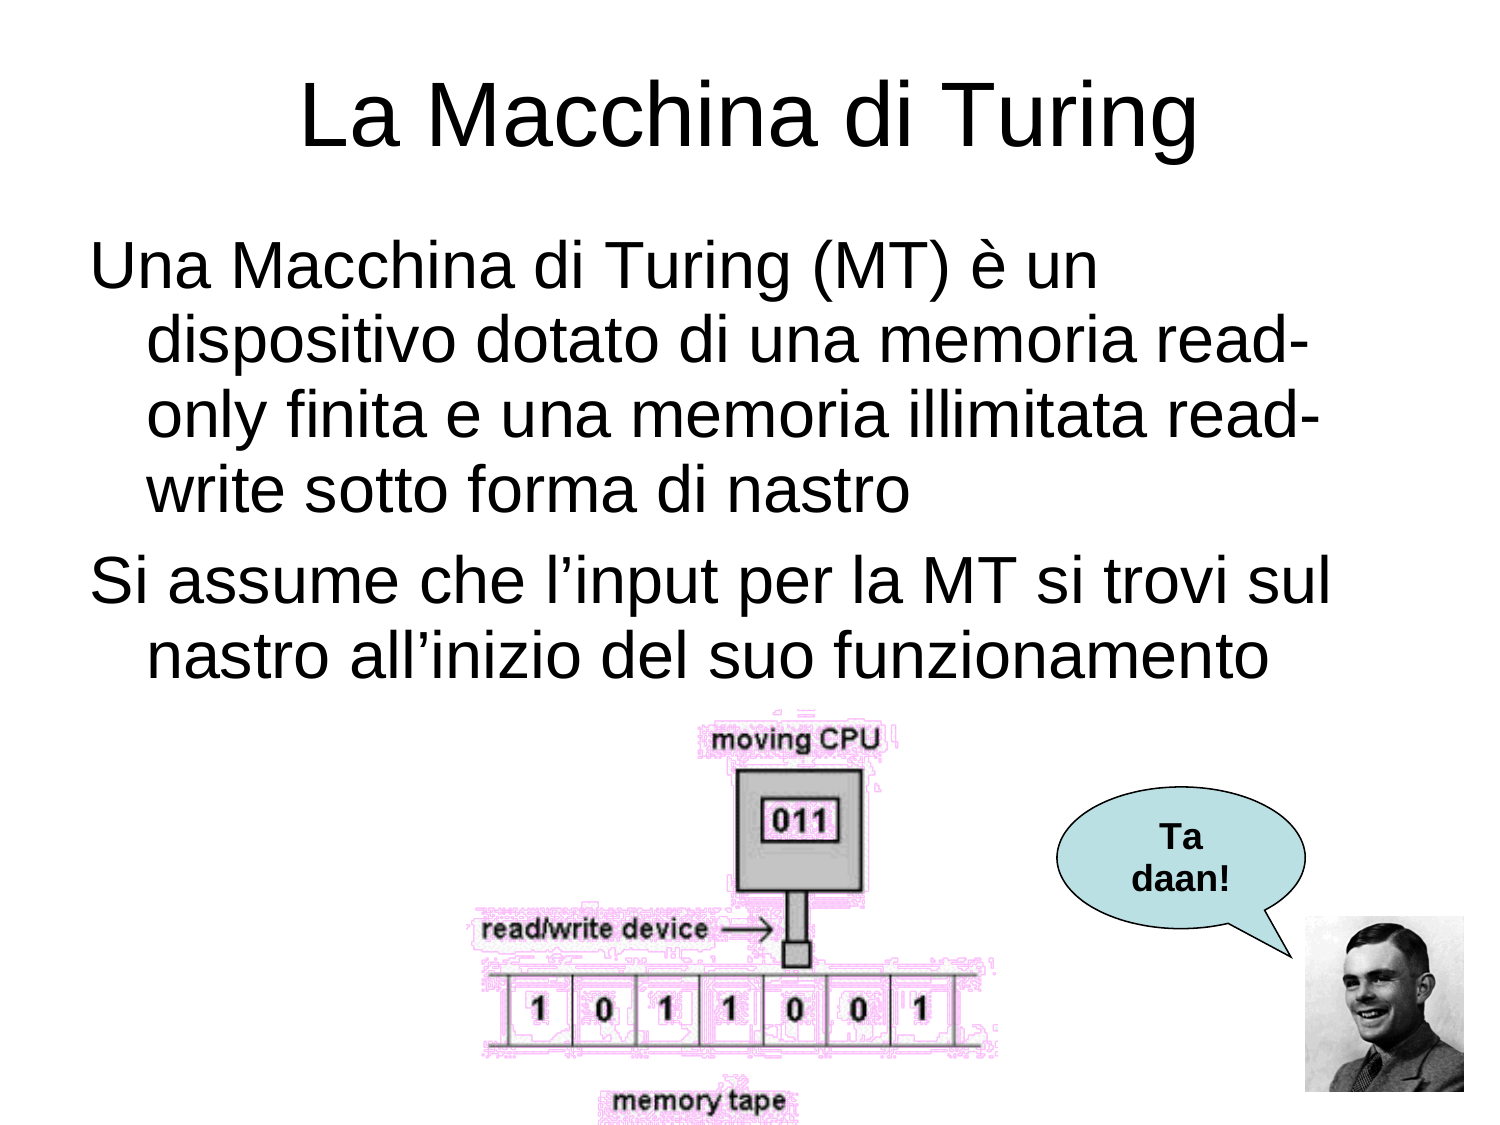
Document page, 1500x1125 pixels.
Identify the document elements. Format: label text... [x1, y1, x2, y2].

title La Macchina di Turing [75, 20, 1426, 209]
list Una Macchina di Turing (MT) è un dispositivo dotato di una memoria read-only finita e una memoria illimitata read-write sotto forma di nastro Si assume che l’input per la MT si trovi sul nastro all’inizio del suo funzionamento [75, 219, 1426, 1005]
text_box Ta daan! [1056, 786, 1306, 957]
picture [1305, 916, 1464, 1092]
picture [466, 709, 998, 1125]
